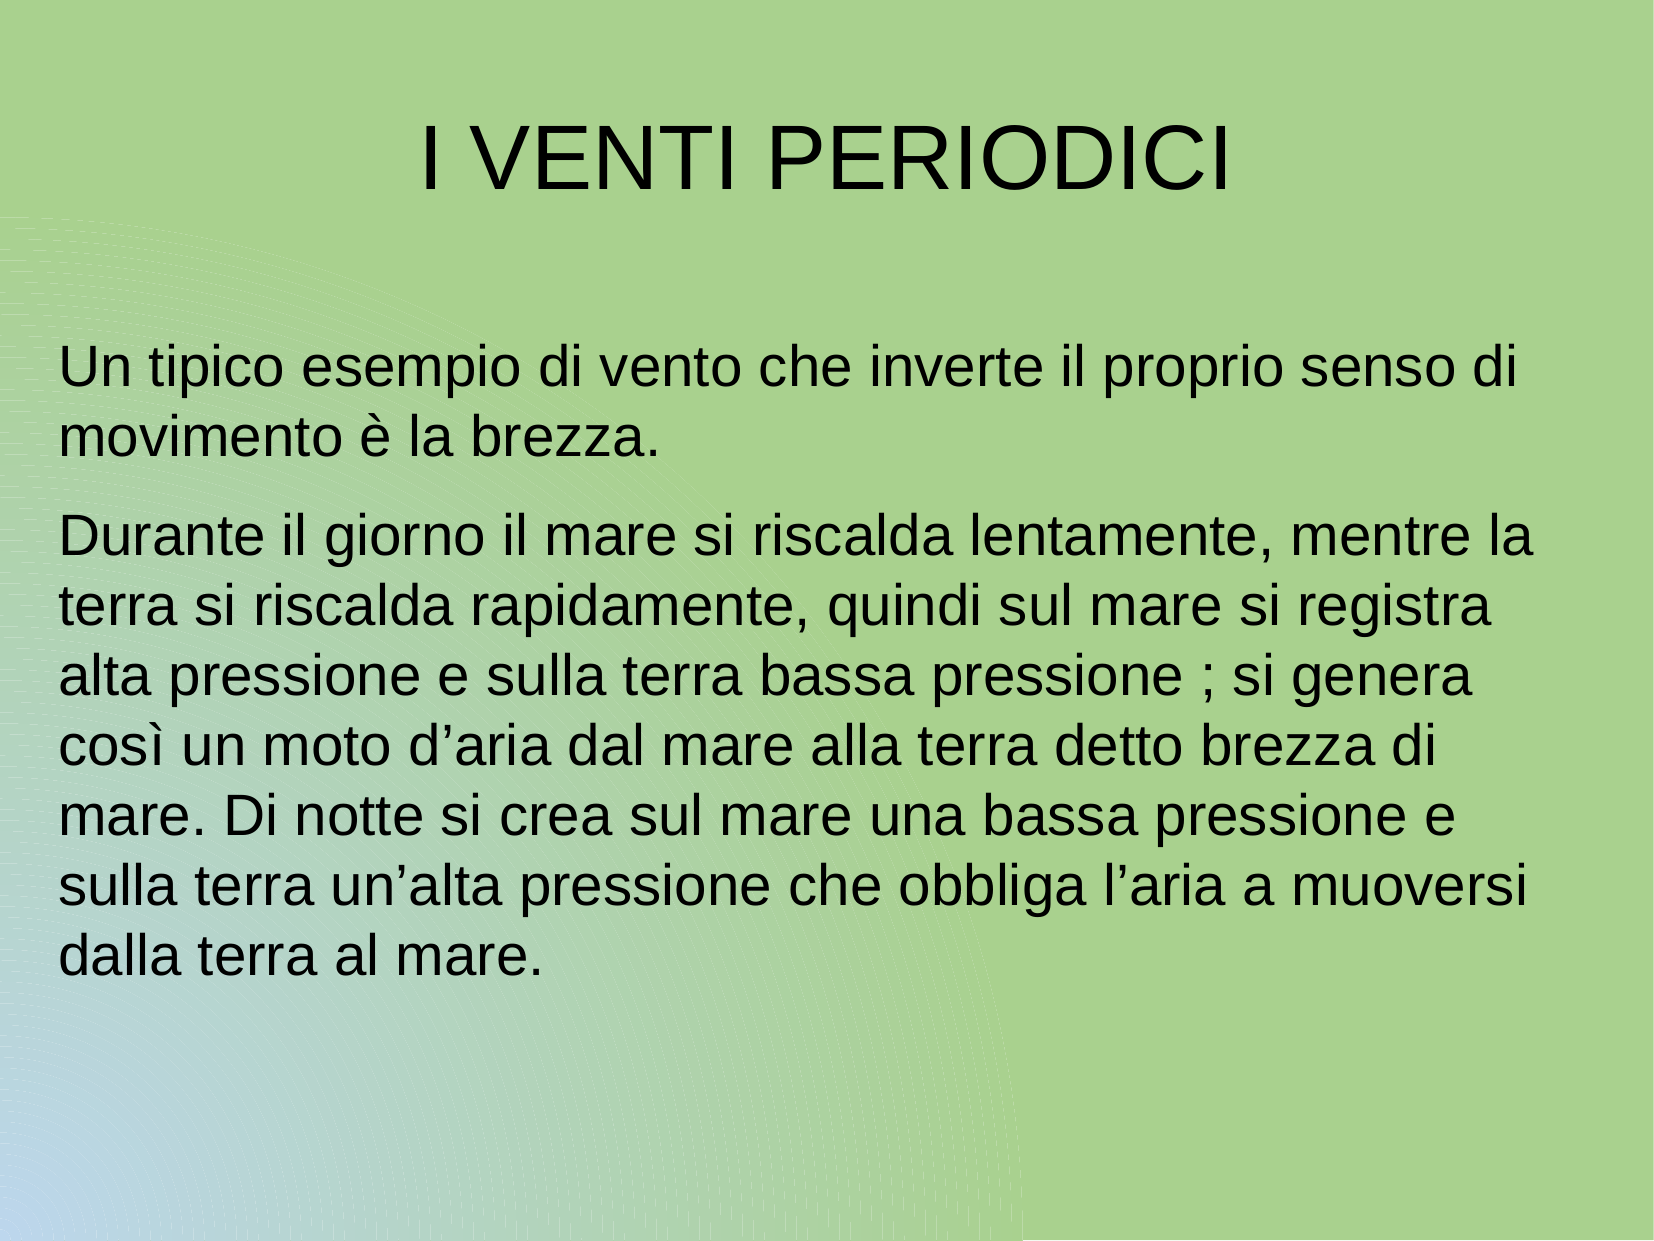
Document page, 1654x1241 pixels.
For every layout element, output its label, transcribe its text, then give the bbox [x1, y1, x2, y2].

list Un tipico esempio di vento che inverte il proprio senso di movimento è la brezza. Durante il giorno il mare si riscalda lentamente, mentre la terra si riscalda rapidamente, quindi sul mare si registra alta pressione e sulla terra bassa pressione ; si genera così un moto d’aria dal mare alla terra detto brezza di mare. Di notte si crea sul mare una bassa pressione e sulla terra un’alta pressione che obbliga l’aria a muoversi dalla terra al mare. [58, 218, 1547, 1163]
title I VENTI PERIODICI [82, 49, 1571, 257]
